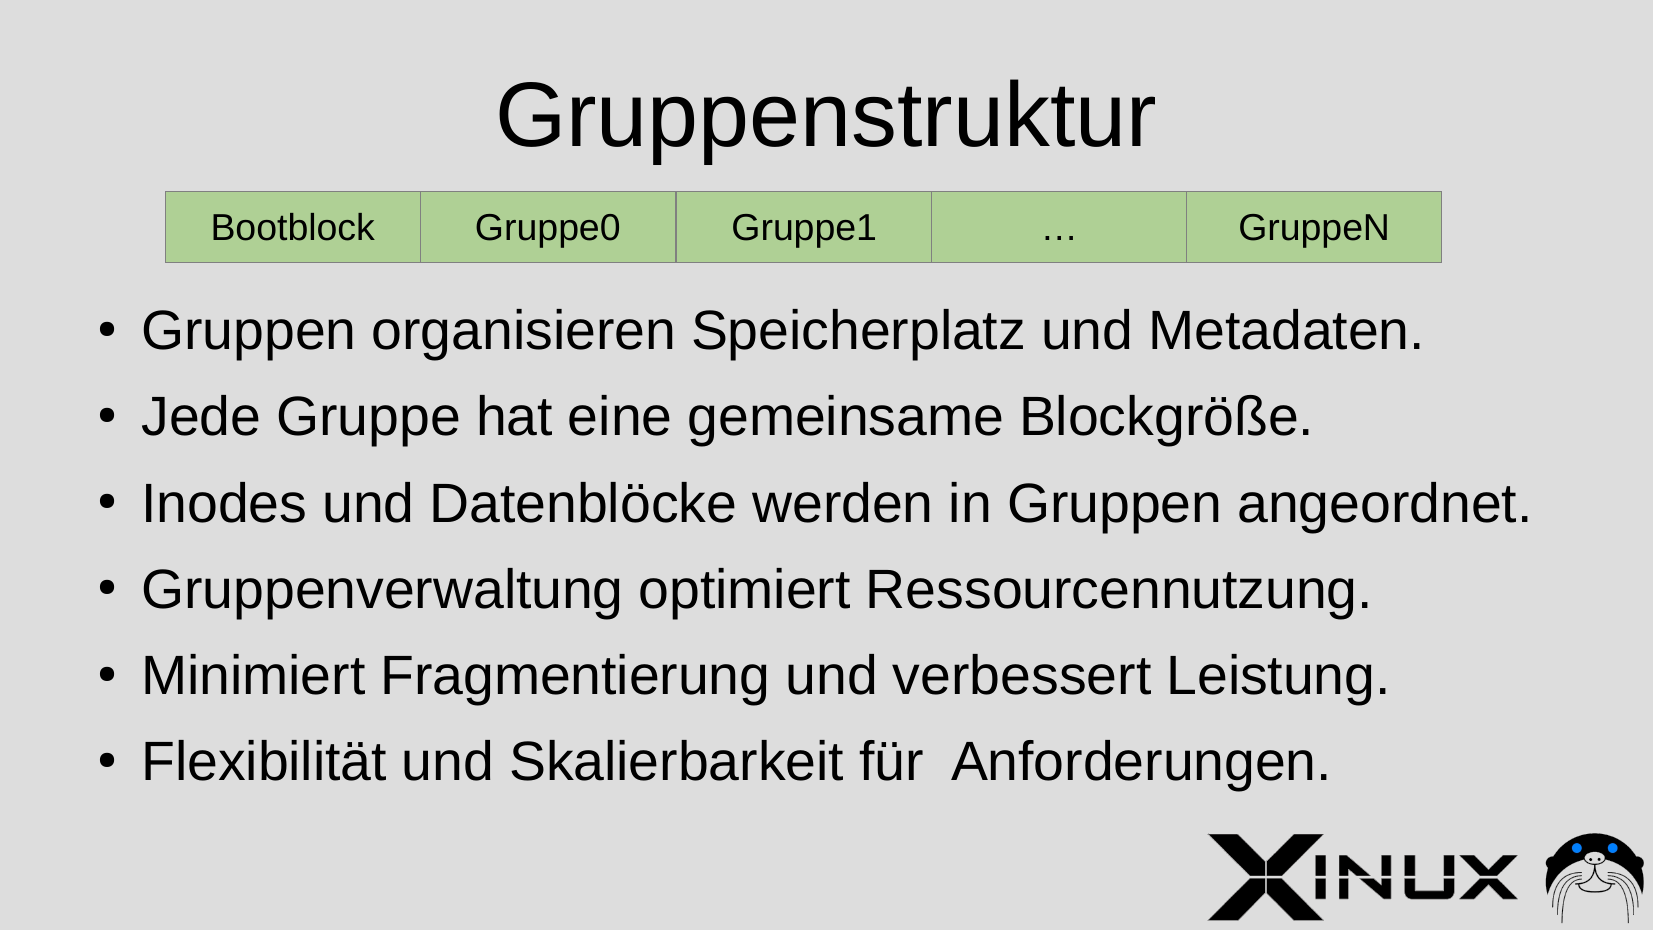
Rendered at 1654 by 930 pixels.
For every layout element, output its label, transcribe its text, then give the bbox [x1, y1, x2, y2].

text_box Gruppe0 [420, 191, 676, 263]
text_box Bootblock [165, 191, 420, 263]
title Gruppenstruktur [82, 36, 1571, 192]
picture [1200, 824, 1650, 930]
list Gruppen organisieren Speicherplatz und Metadaten. Jede Gruppe hat eine gemeinsame Blockgröße. Inodes und Datenblöcke werden in Gruppen angeordnet. Gruppenverwaltung optimiert Ressourcennutzung. Minimiert Fragmentierung und verbessert Leistung. Flexibilität und Skalierbarkeit für Anforderungen. [82, 299, 1571, 839]
text_box GruppeN [1186, 191, 1442, 263]
text_box … [931, 191, 1186, 263]
text_box Gruppe1 [676, 191, 931, 263]
